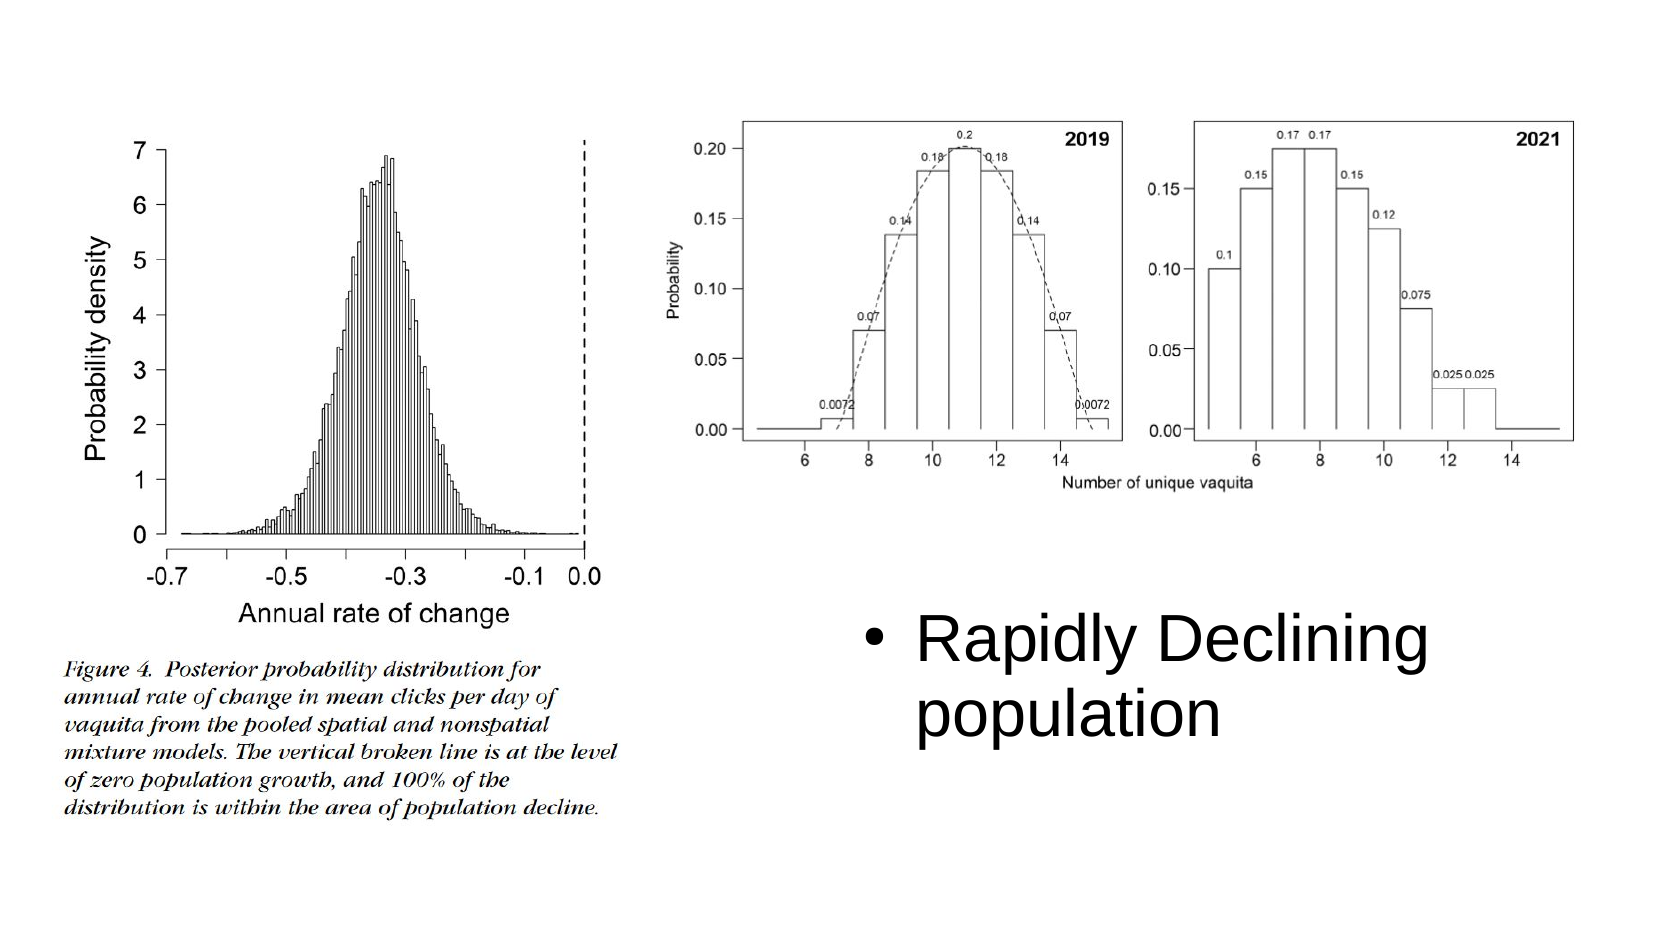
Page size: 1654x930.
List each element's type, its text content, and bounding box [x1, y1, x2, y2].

list Rapidly Declining population [844, 497, 1571, 844]
picture [37, 81, 1632, 838]
